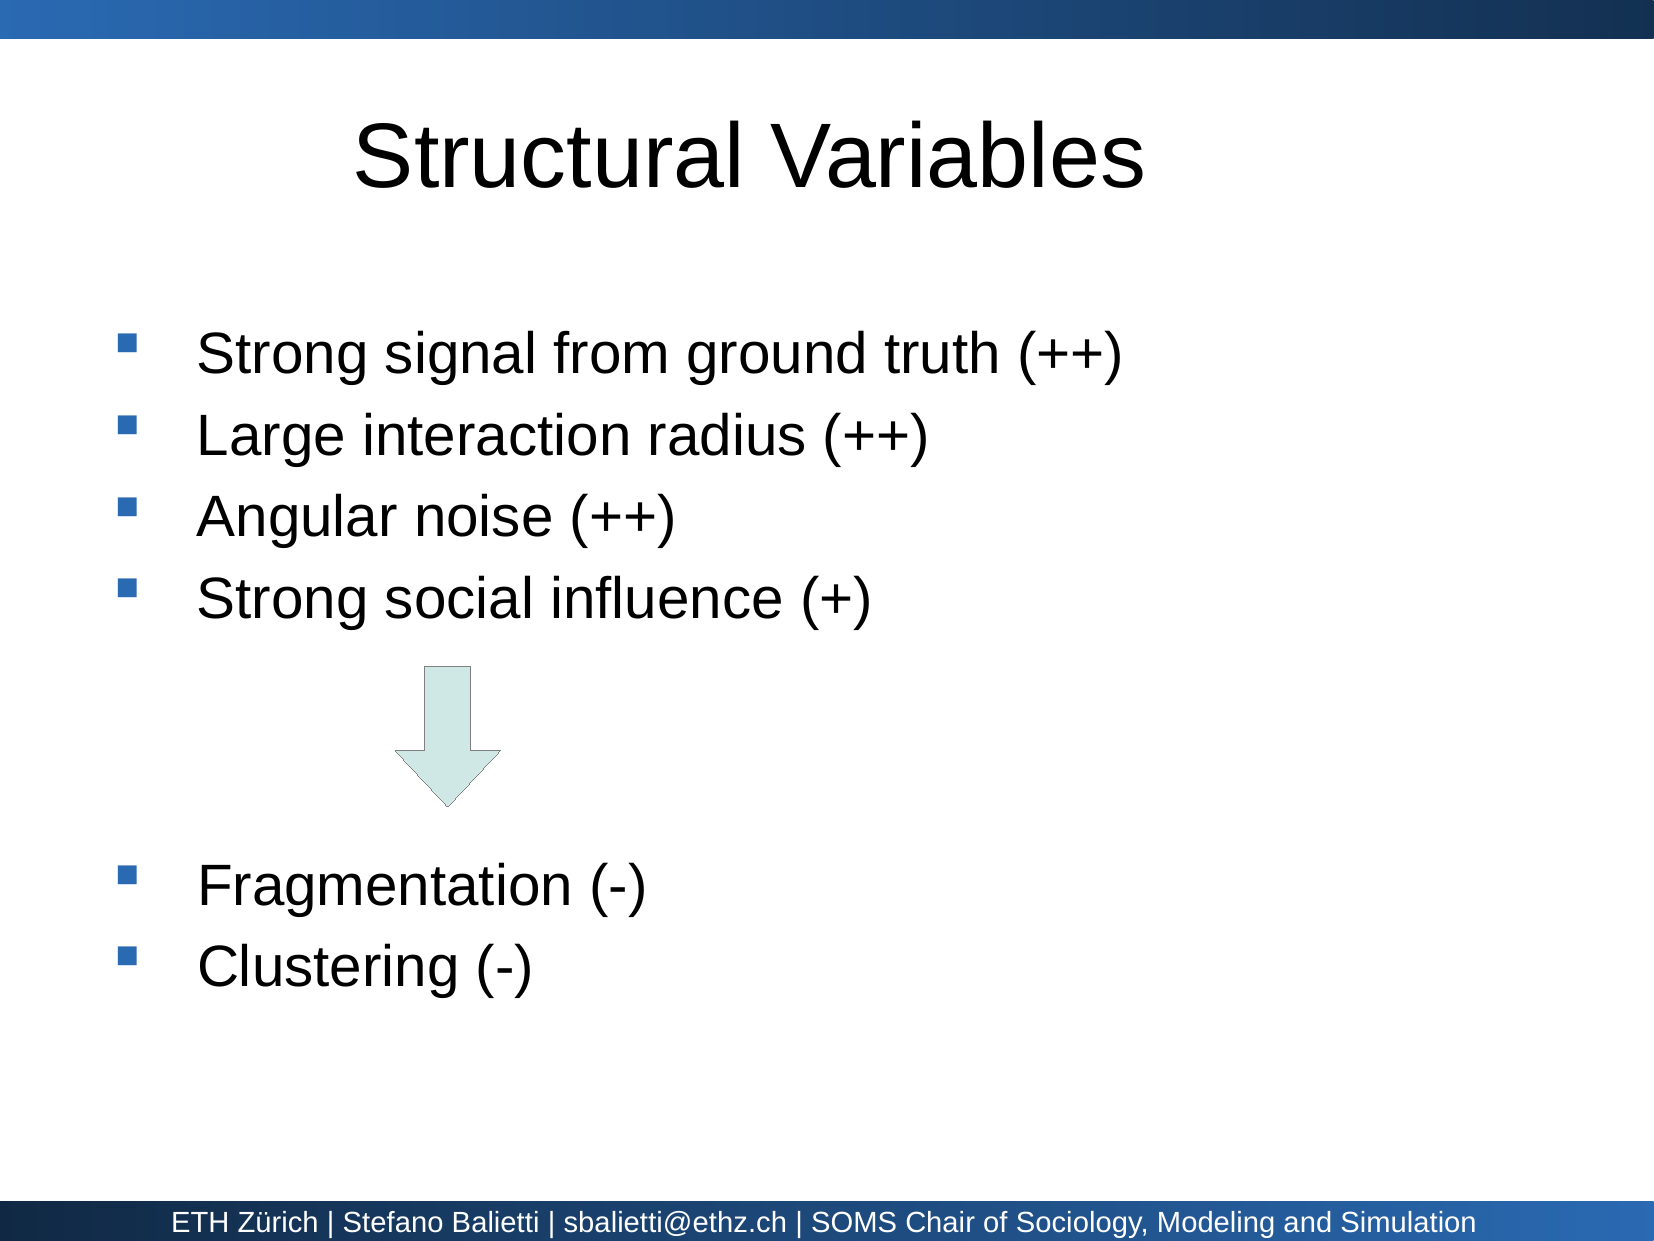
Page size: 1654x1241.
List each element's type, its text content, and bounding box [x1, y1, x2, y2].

list Strong signal from ground truth (++) Large interaction radius (++) Angular noise (++) Strong social influence (+) [112, 234, 1509, 627]
text_box [395, 666, 501, 766]
list Fragmentation (-) Clustering (-) [112, 766, 1510, 1102]
title Structural Variables [0, 105, 1501, 208]
